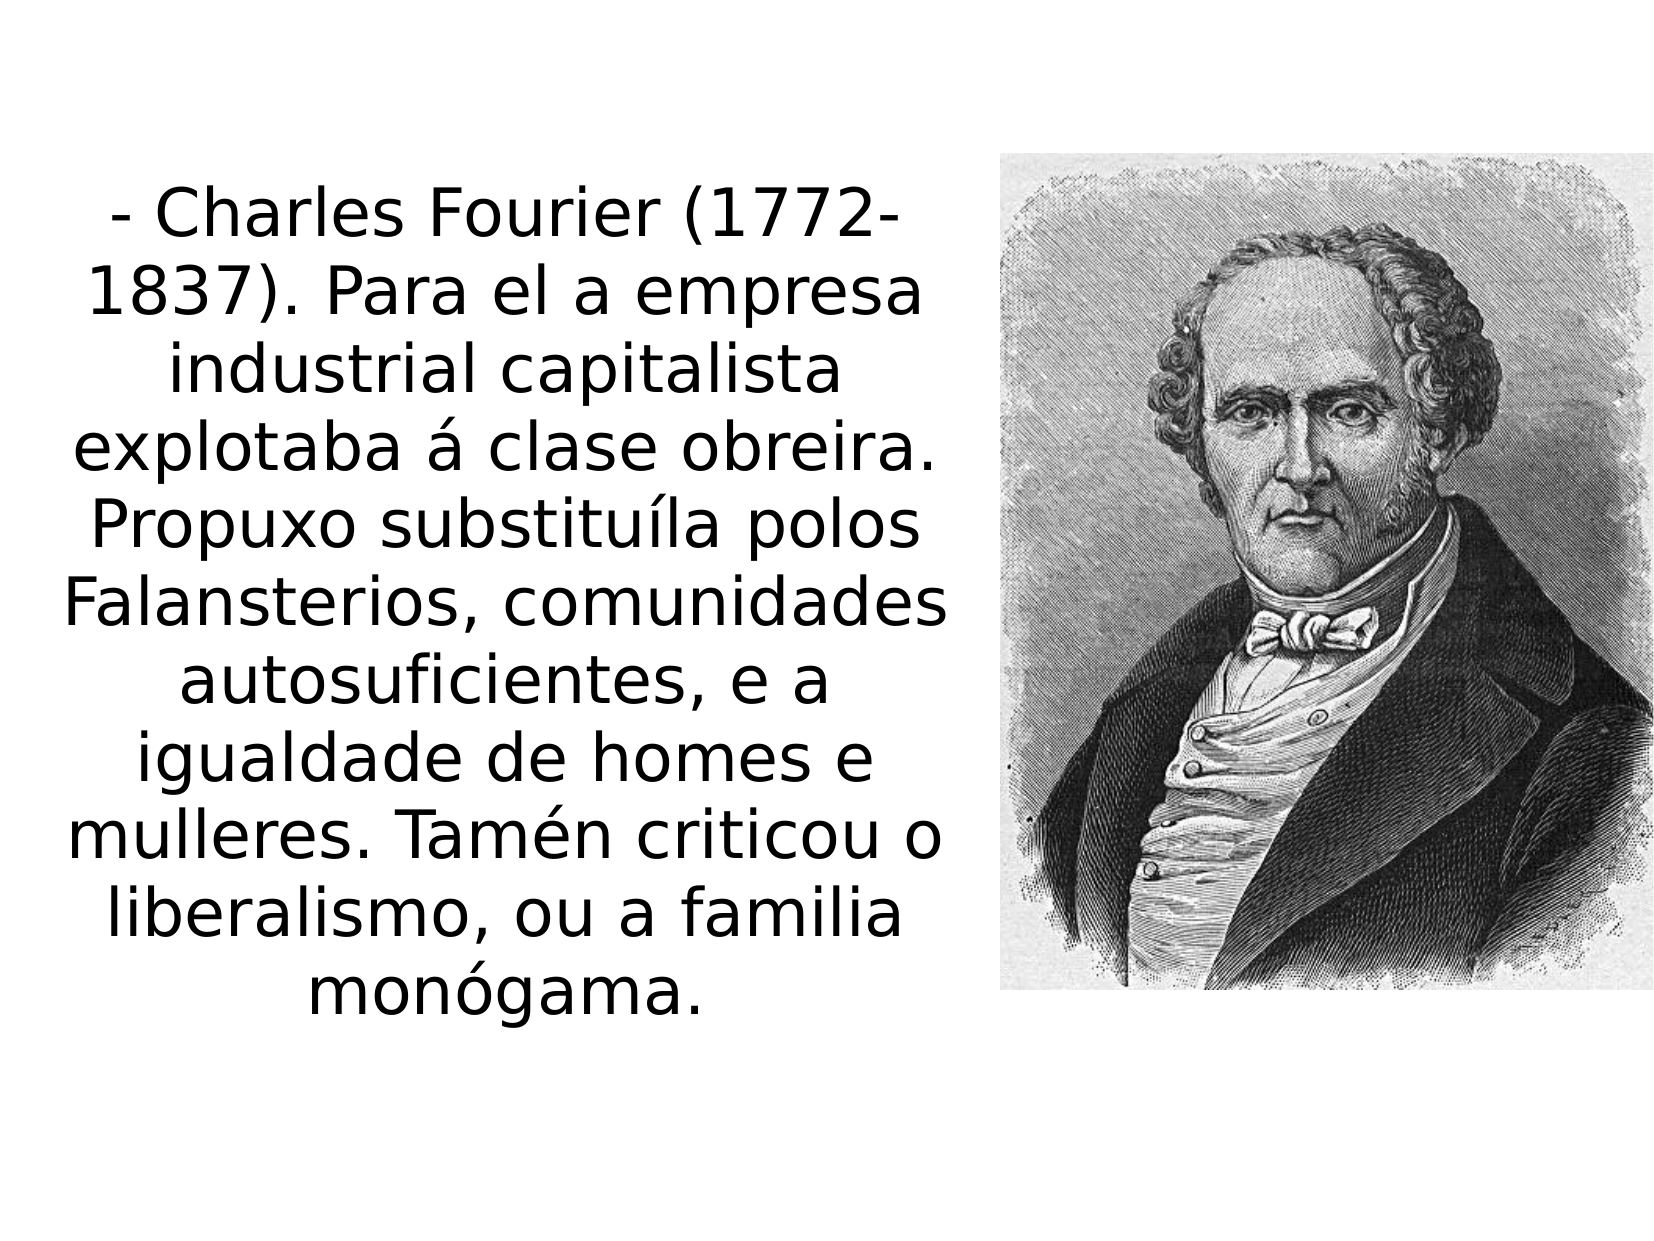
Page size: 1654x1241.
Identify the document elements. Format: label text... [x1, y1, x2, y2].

picture [1001, 153, 1654, 990]
subtitle - Charles Fourier (1772-1837). Para el a empresa industrial capitalista explotaba á clase obreira. Propuxo substituíla polos Falansterios, comunidades autosuficientes, e a igualdade de homes e mulleres. Tamén criticou o liberalismo, ou a familia monógama. [11, 59, 1001, 1146]
